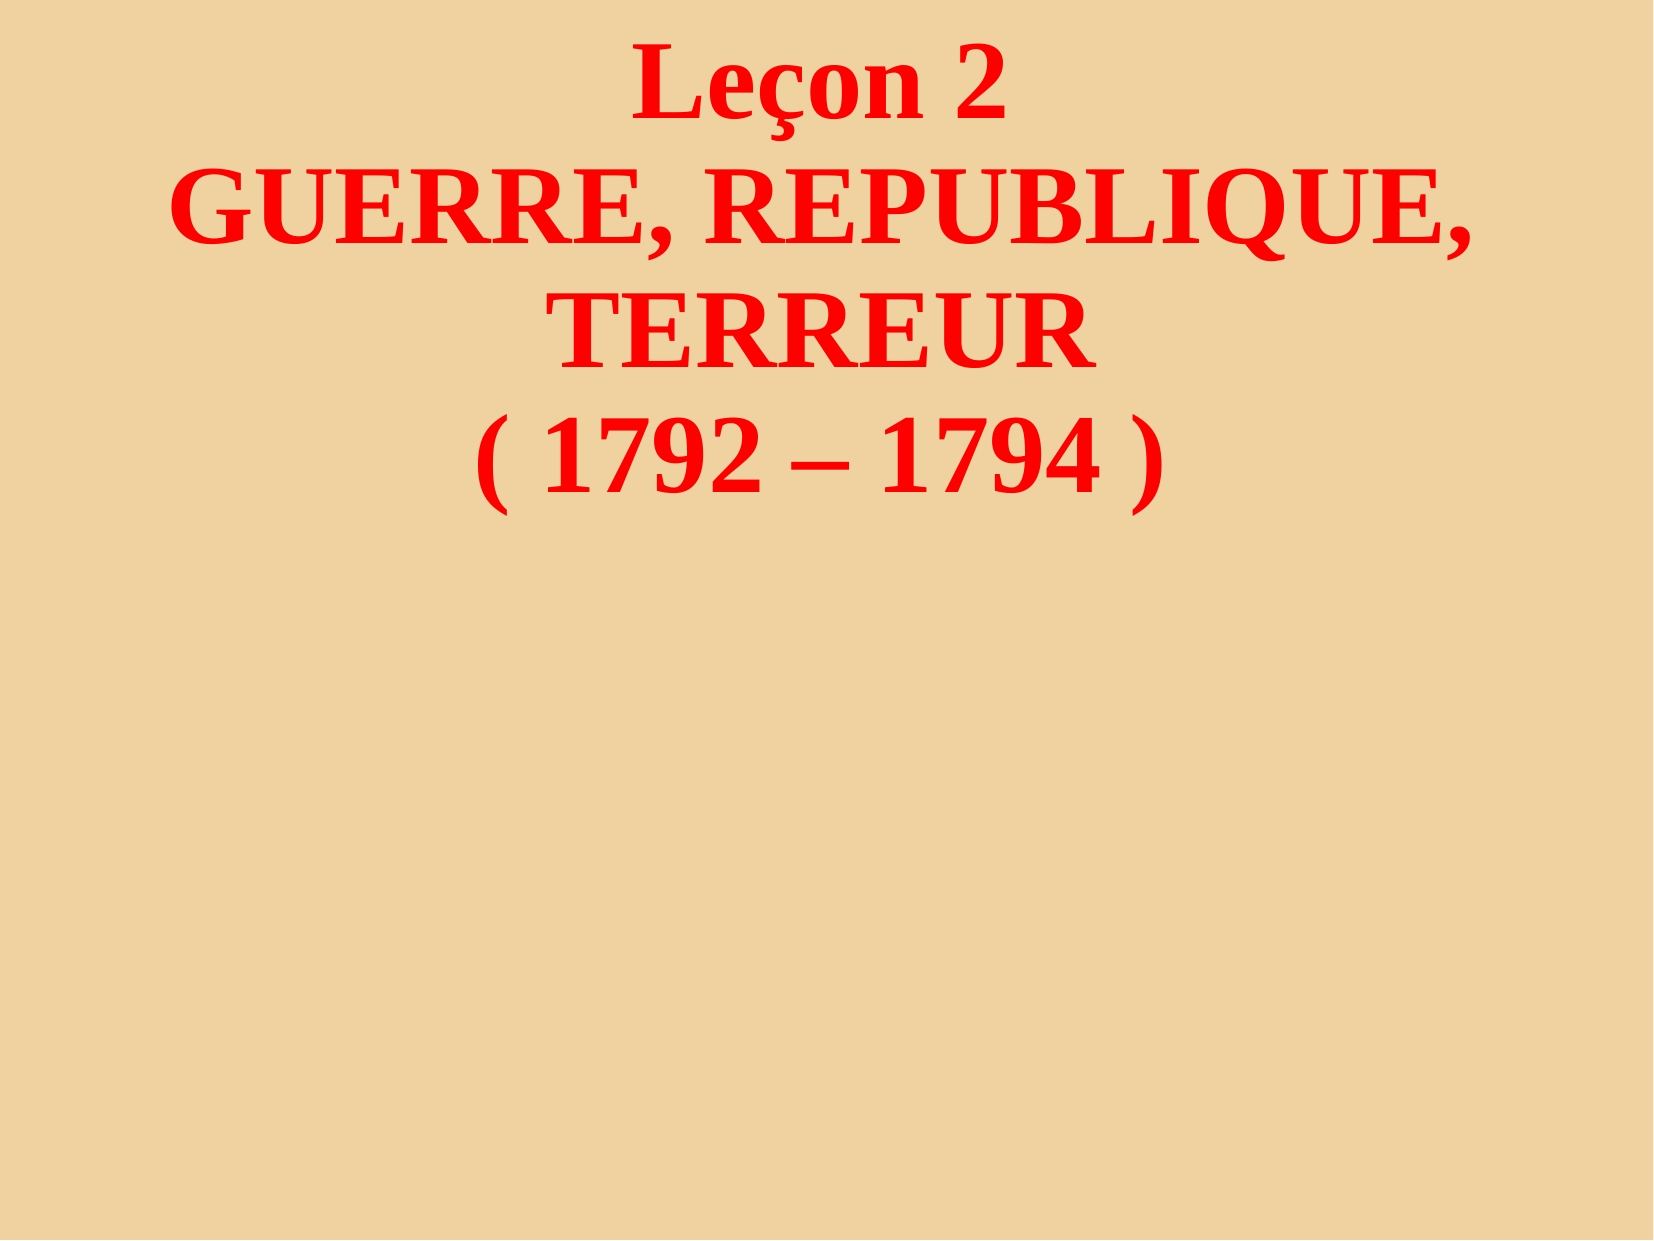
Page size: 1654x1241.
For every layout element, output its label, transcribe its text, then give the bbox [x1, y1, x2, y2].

title Leçon 2 GUERRE, REPUBLIQUE, TERREUR ( 1792 – 1794 ) [76, 10, 1565, 525]
